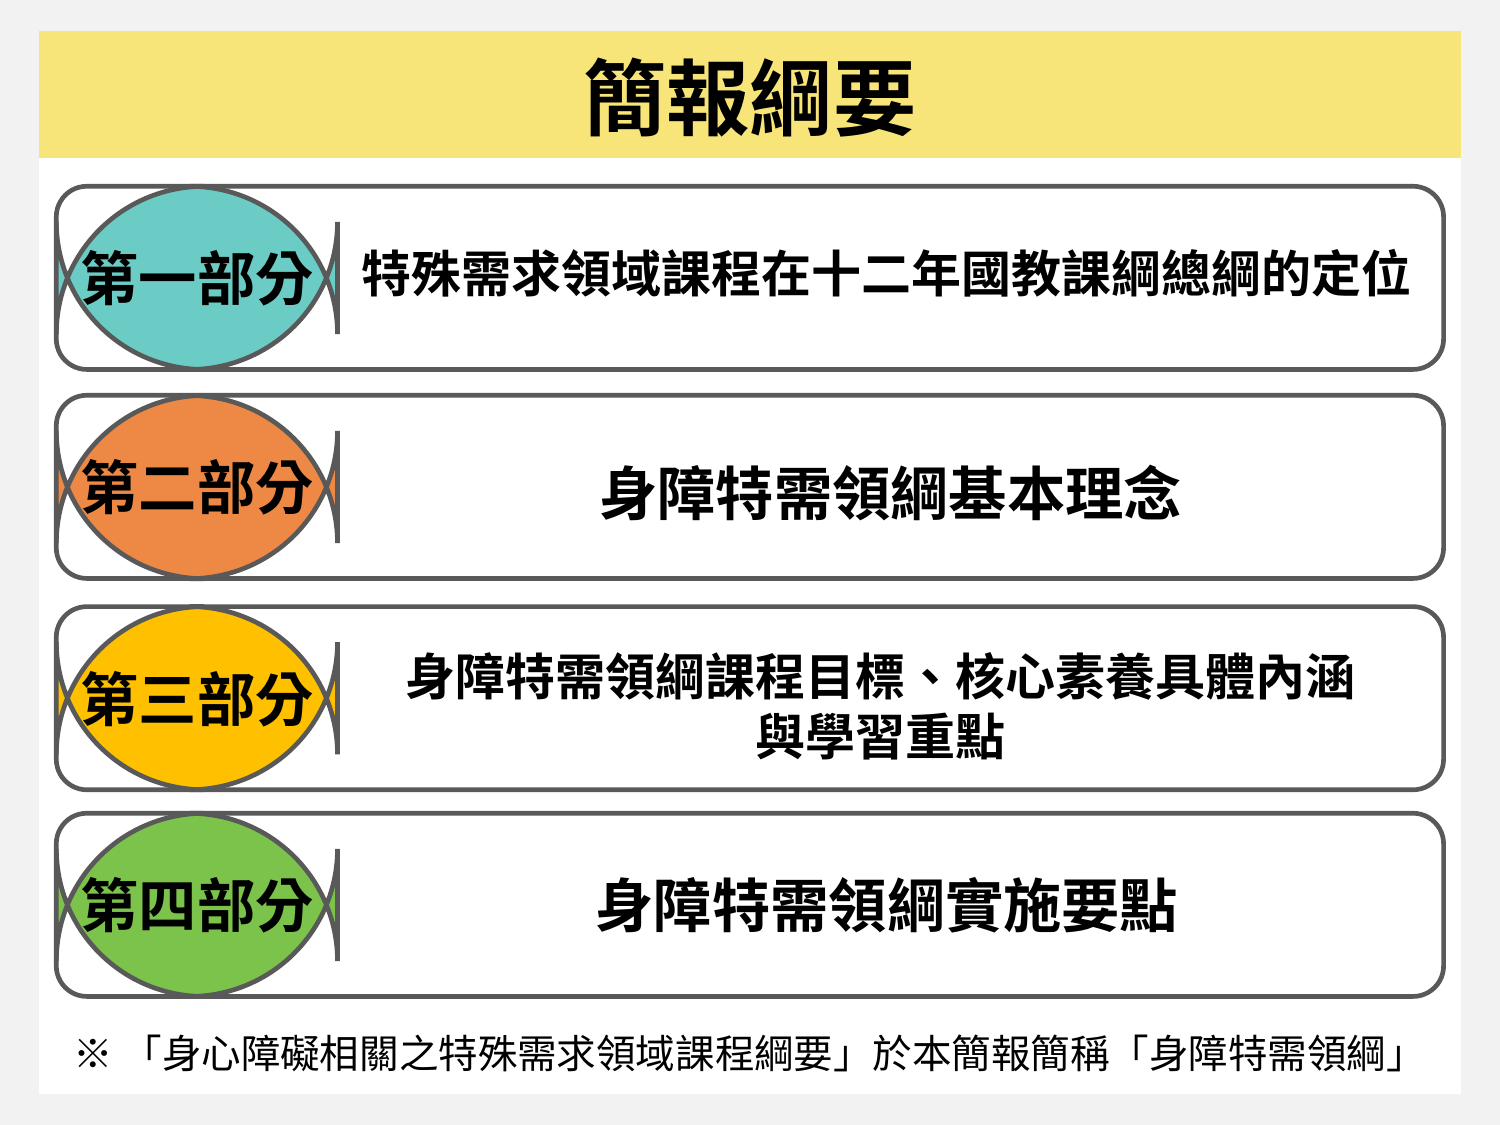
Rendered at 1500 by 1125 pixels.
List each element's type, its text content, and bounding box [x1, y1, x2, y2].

text_box [93, 529, 301, 579]
text_box 身障特需領綱基本理念 [338, 449, 1441, 535]
text_box ※「身心障礙相關之特殊需求領域課程綱要」於本簡報簡稱「身障特需領綱」 [58, 1021, 1442, 1085]
text_box [95, 395, 299, 443]
text_box 簡報綱要 [281, 44, 1219, 149]
table_cell [39, 158, 1461, 1094]
text_box 特殊需求領域課程在十二年國教課綱總綱的定位 [338, 234, 1441, 310]
text_box [94, 606, 300, 655]
text_box [329, 848, 338, 962]
text_box 第二部分 [66, 443, 329, 529]
text_box 第一部分 [66, 234, 329, 320]
text_box [329, 430, 338, 544]
text_box [93, 947, 301, 997]
text_box [56, 221, 66, 335]
text_box 第三部分 [66, 655, 329, 741]
text_box [329, 221, 338, 335]
text_box 身障特需領綱實施要點 [338, 861, 1441, 947]
text_box [95, 186, 299, 234]
table_header [39, 31, 1461, 158]
text_box 第四部分 [66, 861, 329, 947]
text_box [93, 320, 301, 370]
text_box [94, 741, 300, 790]
text_box [56, 430, 66, 544]
text_box [95, 813, 299, 861]
text_box [329, 642, 338, 755]
text_box 身障特需領綱課程目標、核心素養具體內涵 與學習重點 [326, 638, 1434, 774]
text_box [56, 642, 66, 755]
text_box [56, 848, 66, 962]
